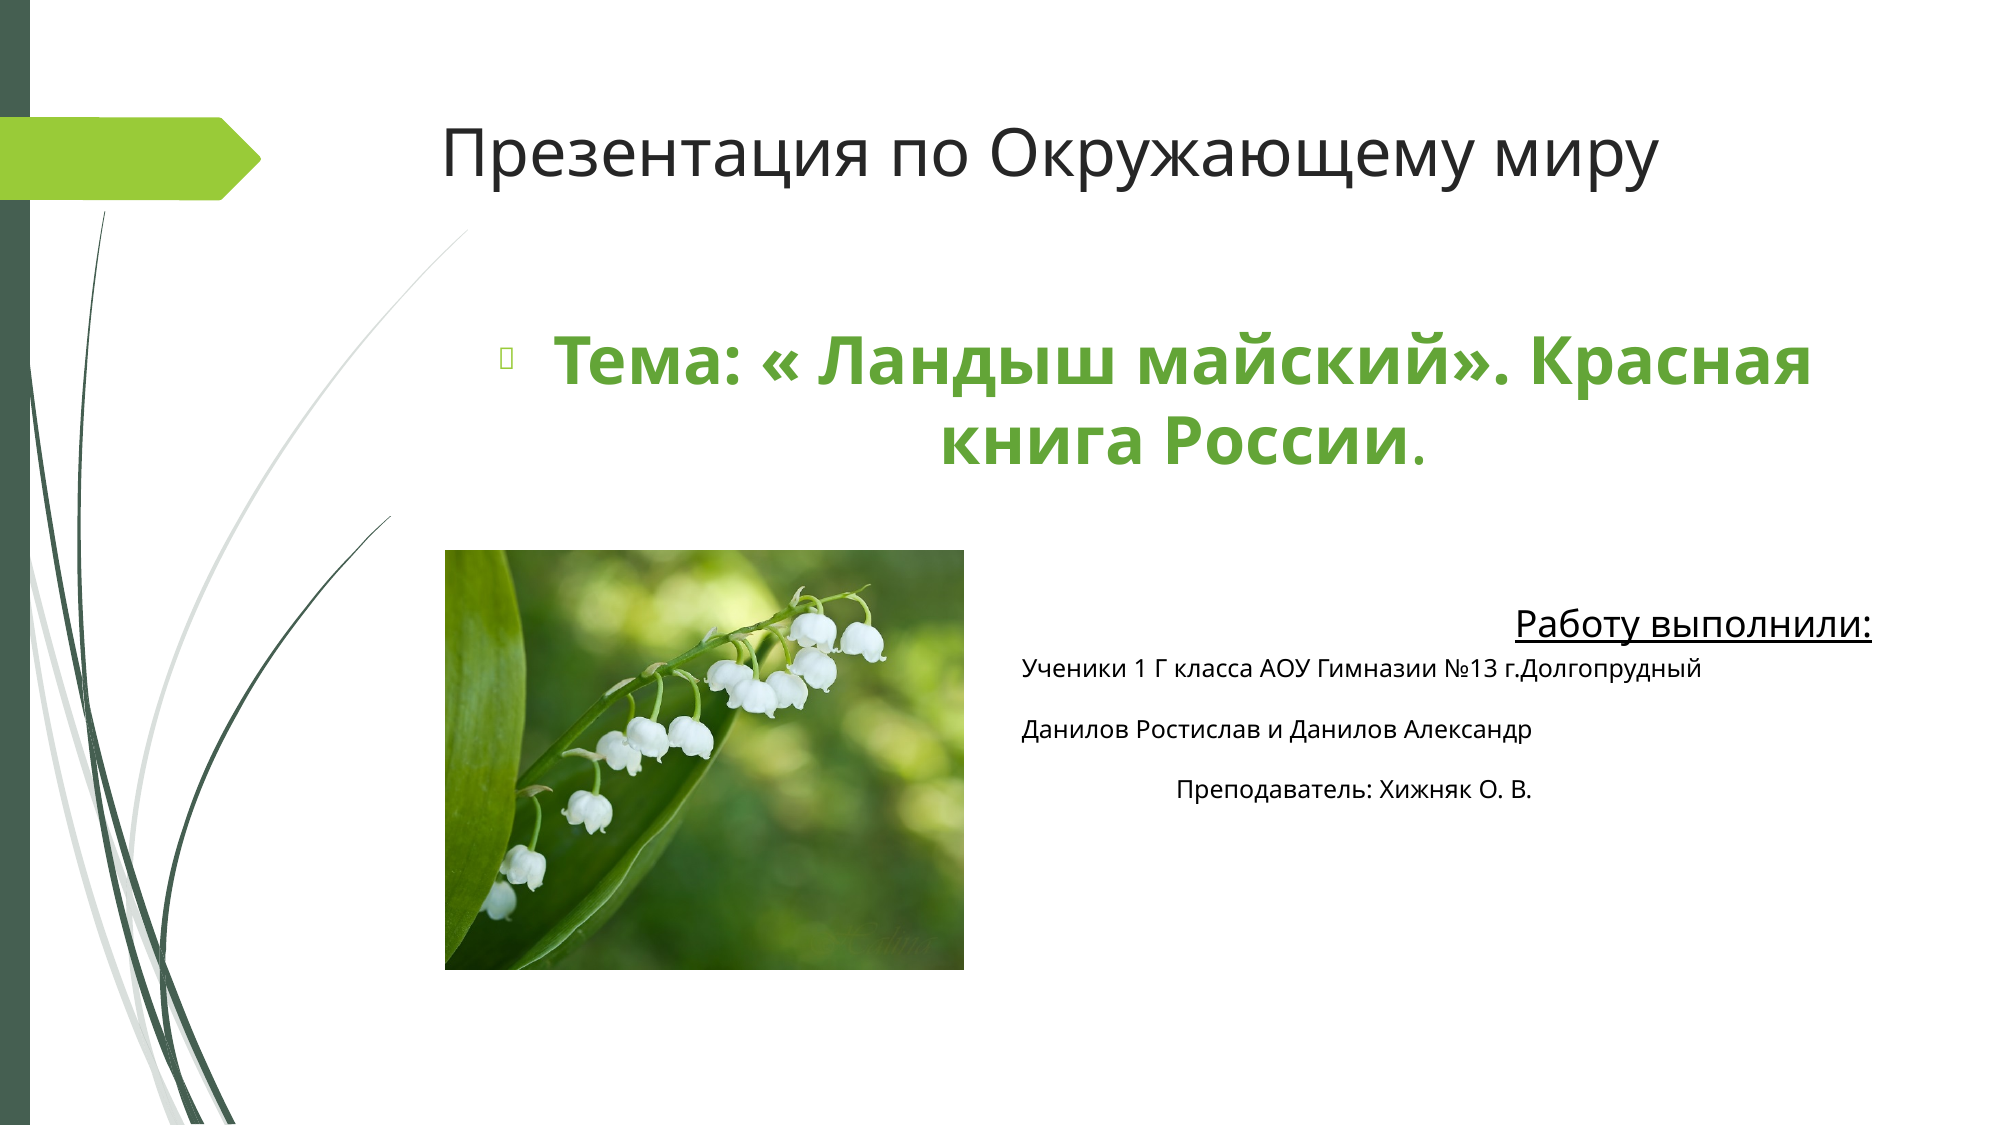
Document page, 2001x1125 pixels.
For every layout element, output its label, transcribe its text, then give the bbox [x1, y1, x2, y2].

title Презентация по Окружающему миру [425, 102, 1888, 313]
list Тема: « Ландыш майский». Красная книга России. Работу выполнили: Ученики 1 Г класса АОУ Гимназии №13 г.Долгопрудный Данилов Ростислав и Данилов Александр Преподаватель: Хижняк О. В. [424, 350, 1888, 970]
picture [445, 550, 964, 970]
